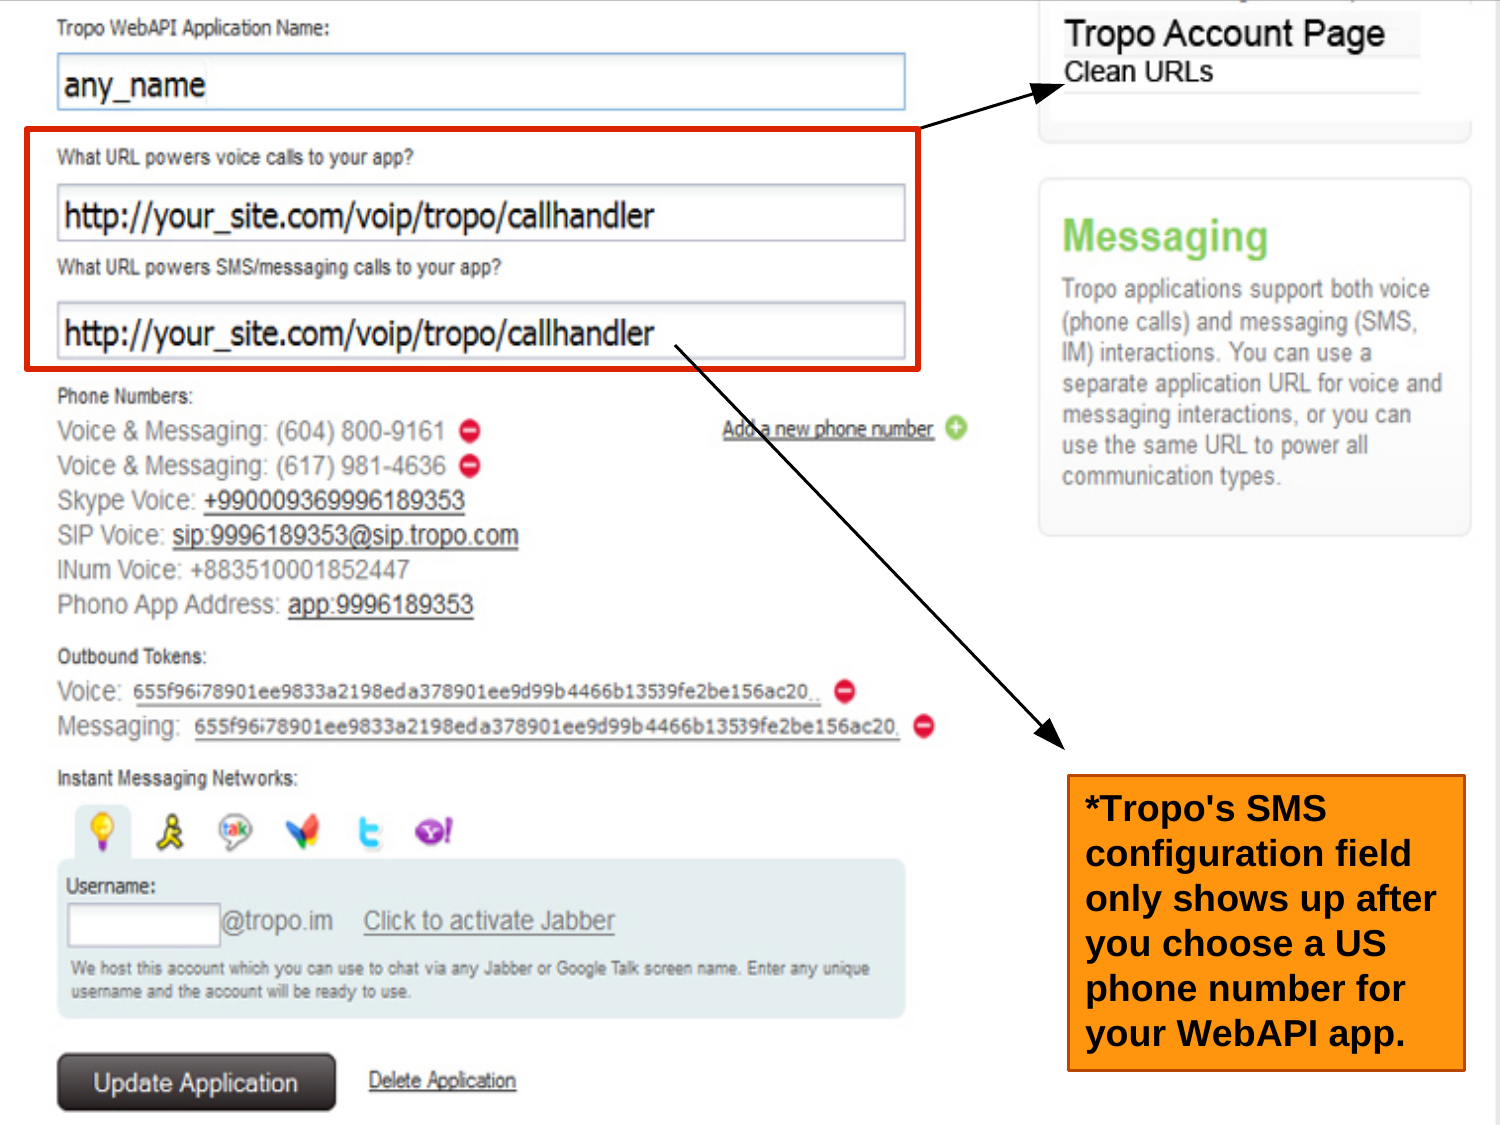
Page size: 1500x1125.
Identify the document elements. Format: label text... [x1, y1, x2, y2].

picture [0, 0, 1500, 1125]
text_box *Tropo's SMS configuration field only shows up after you choose a US phone number for your WebAPI app. [1068, 775, 1465, 1071]
